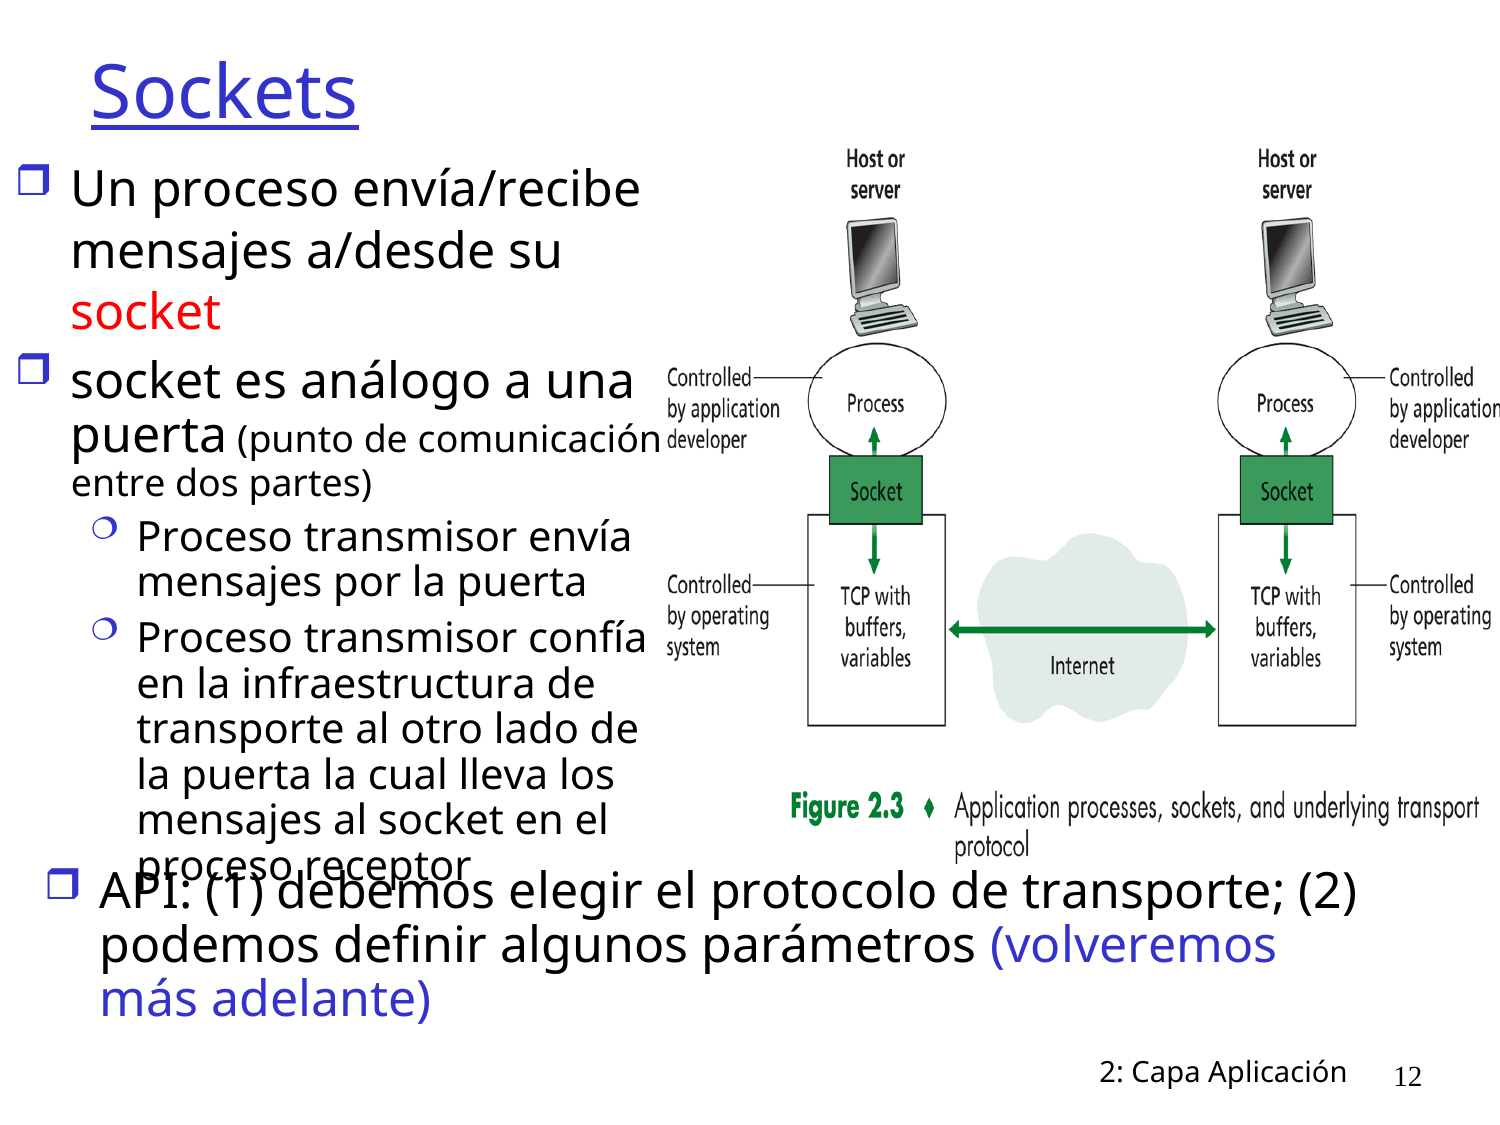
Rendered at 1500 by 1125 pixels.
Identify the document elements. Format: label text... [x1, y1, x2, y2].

title Sockets [76, 35, 1402, 148]
picture [667, 148, 1500, 864]
text_box API: (1) debemos elegir el protocolo de transporte; (2) podemos definir algunos parámetros (volveremos más adelante) [29, 857, 1392, 1036]
list Un proceso envía/recibe mensajes a/desde su socket socket es análogo a una puerta (punto de comunicación entre dos partes) Proceso transmisor envía mensajes por la puerta Proceso transmisor confía en la infraestructura de transporte al otro lado de la puerta la cual lleva los mensajes al socket en el proceso receptor [0, 149, 690, 839]
